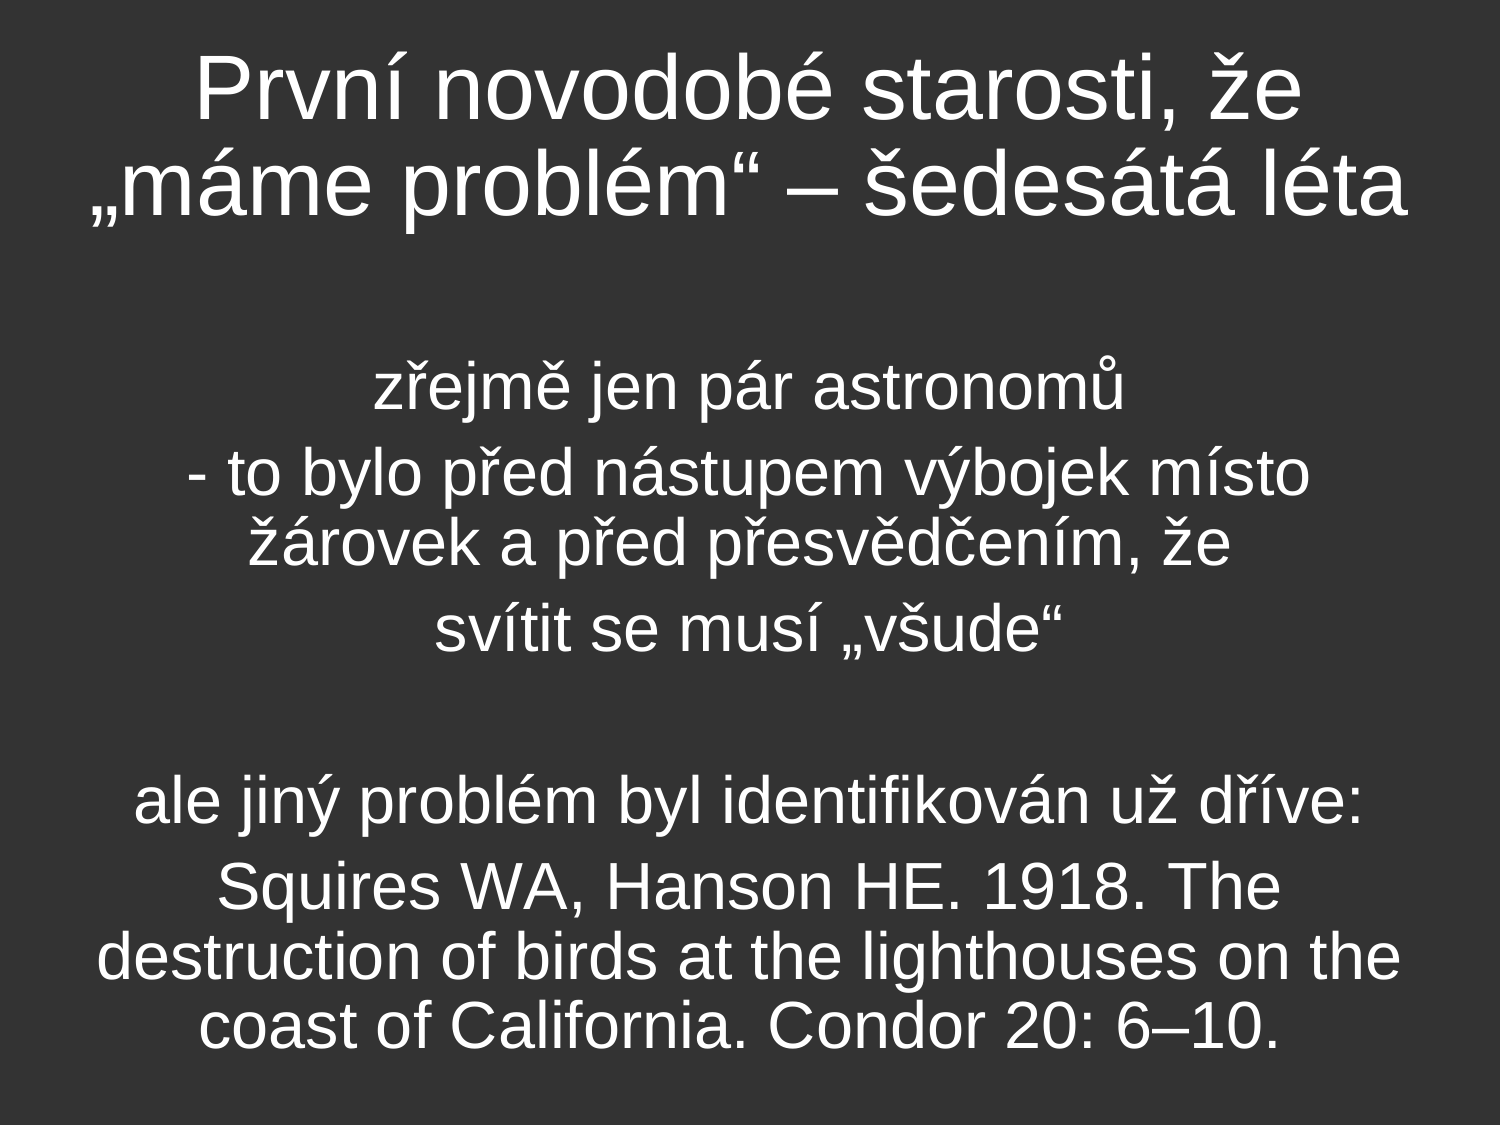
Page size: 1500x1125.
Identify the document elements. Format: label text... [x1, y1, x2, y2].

list zřejmě jen pár astronomů - to bylo před nástupem výbojek místo žárovek a před přesvědčením, že svítit se musí „všude“ ale jiný problém byl identifikován už dříve: Squires WA, Hanson HE. 1918. The destruction of birds at the lighthouses on the coast of California. Condor 20: 6–10. [75, 262, 1425, 1063]
title První novodobé starosti, že „máme problém“ – šedesátá léta [75, 21, 1425, 257]
